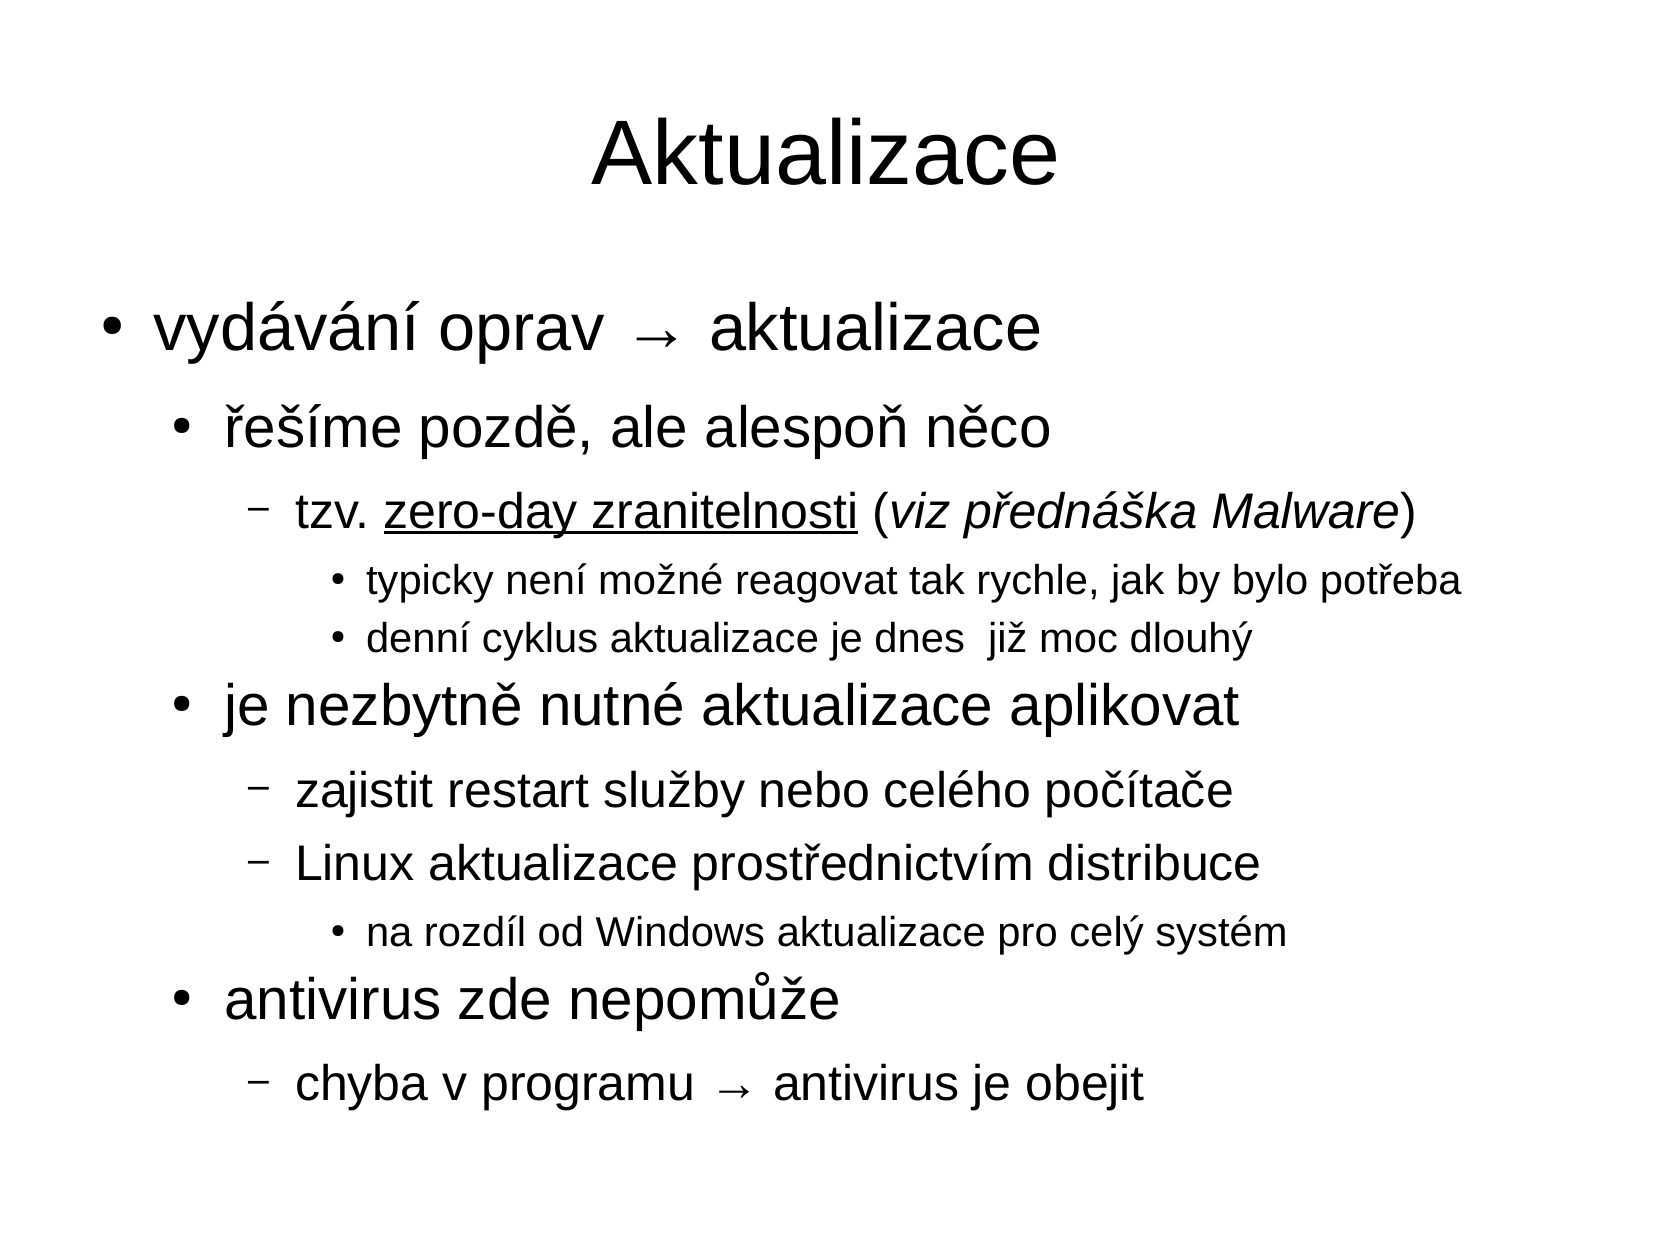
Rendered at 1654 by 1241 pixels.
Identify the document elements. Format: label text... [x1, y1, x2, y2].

list vydávání oprav → aktualizace řešíme pozdě, ale alespoň něco tzv. zero-day zranitelnosti (viz přednáška Malware) typicky není možné reagovat tak rychle, jak by bylo potřeba denní cyklus aktualizace je dnes již moc dlouhý je nezbytně nutné aktualizace aplikovat zajistit restart služby nebo celého počítače Linux aktualizace prostřednictvím distribuce na rozdíl od Windows aktualizace pro celý systém antivirus zde nepomůže chyba v programu → antivirus je obejit [82, 290, 1571, 1112]
title Aktualizace [82, 56, 1571, 250]
